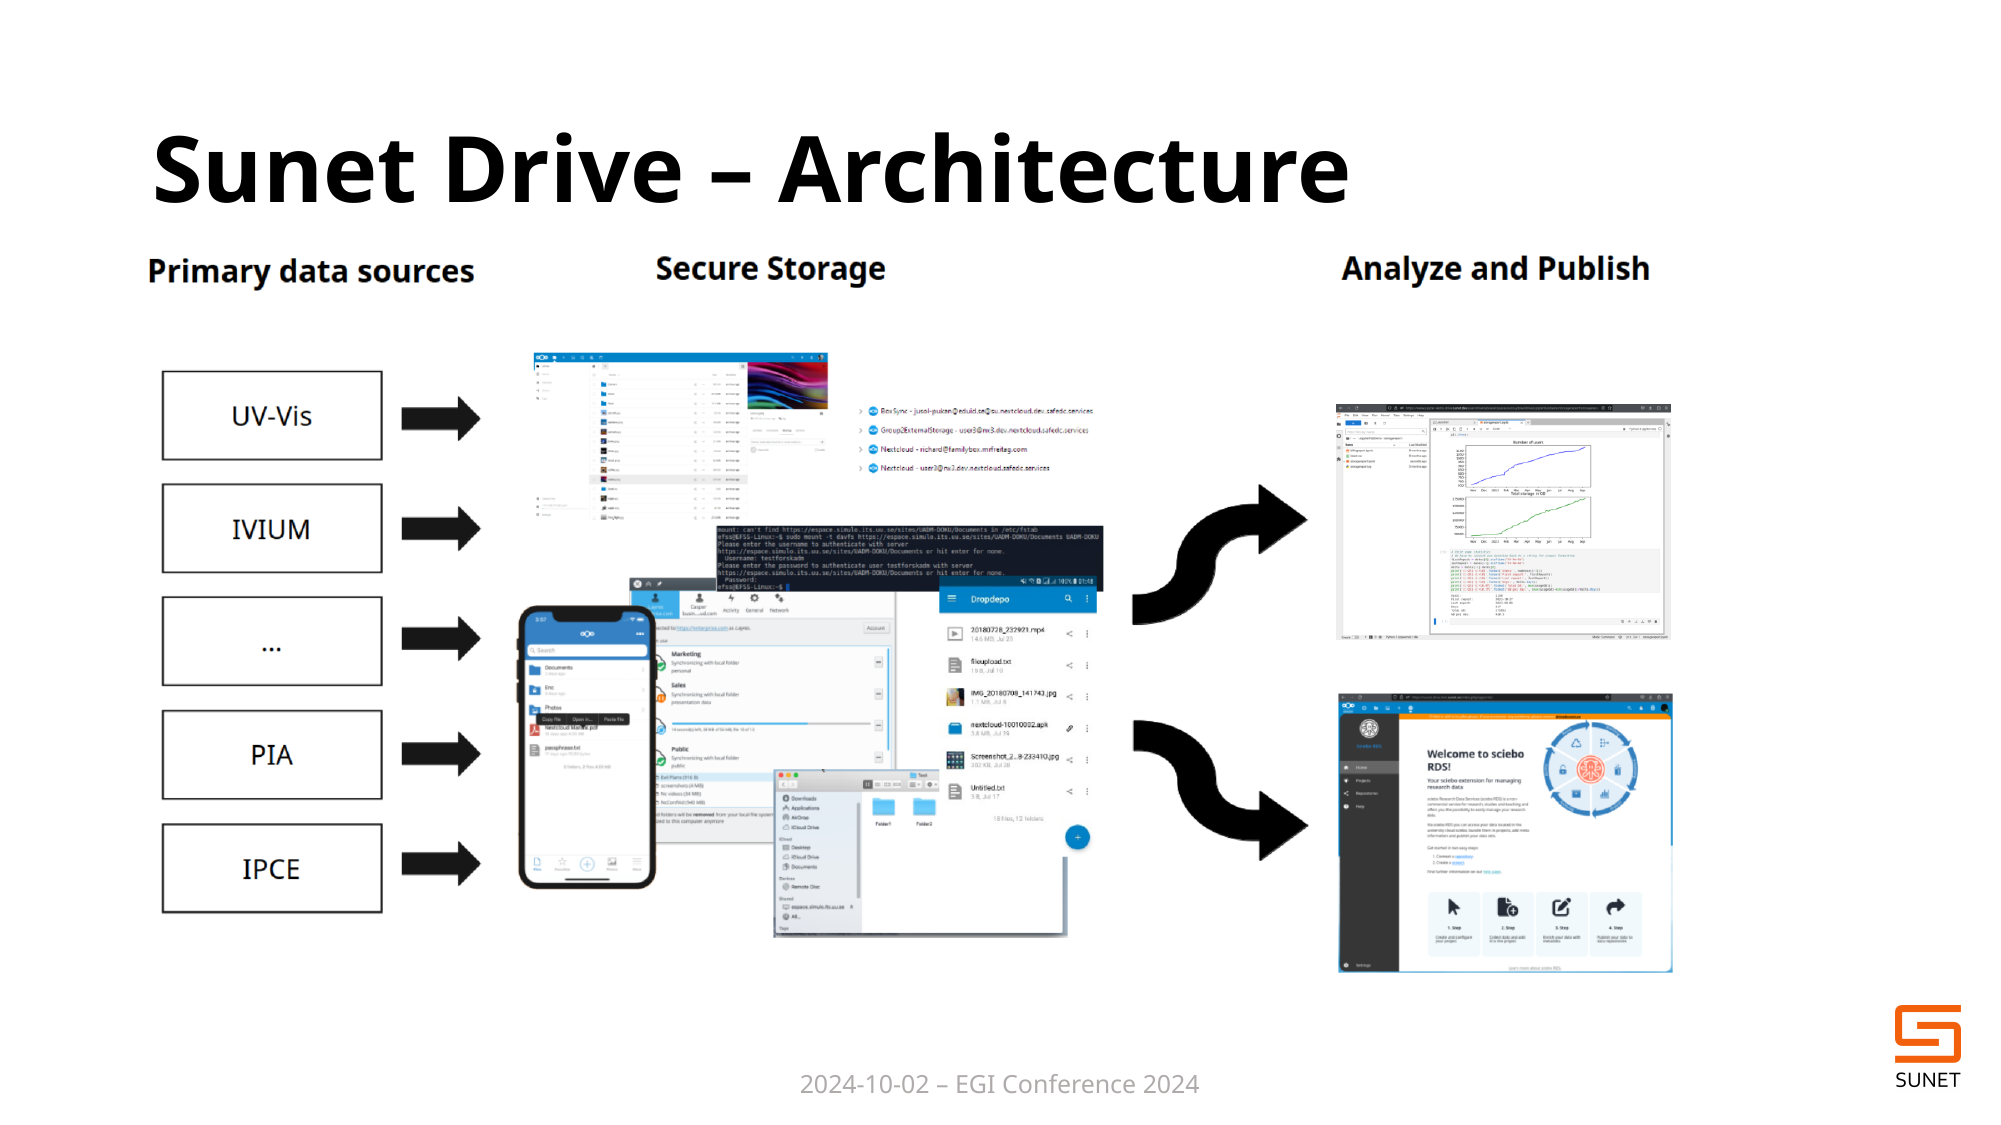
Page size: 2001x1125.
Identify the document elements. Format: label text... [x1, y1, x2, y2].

text_box 2024-10-02 – EGI Conference 2024 [500, 1061, 1500, 1106]
picture [1895, 1005, 1961, 1092]
text_box Sunet Drive – Architecture [137, 59, 1863, 278]
picture [140, 240, 1686, 983]
